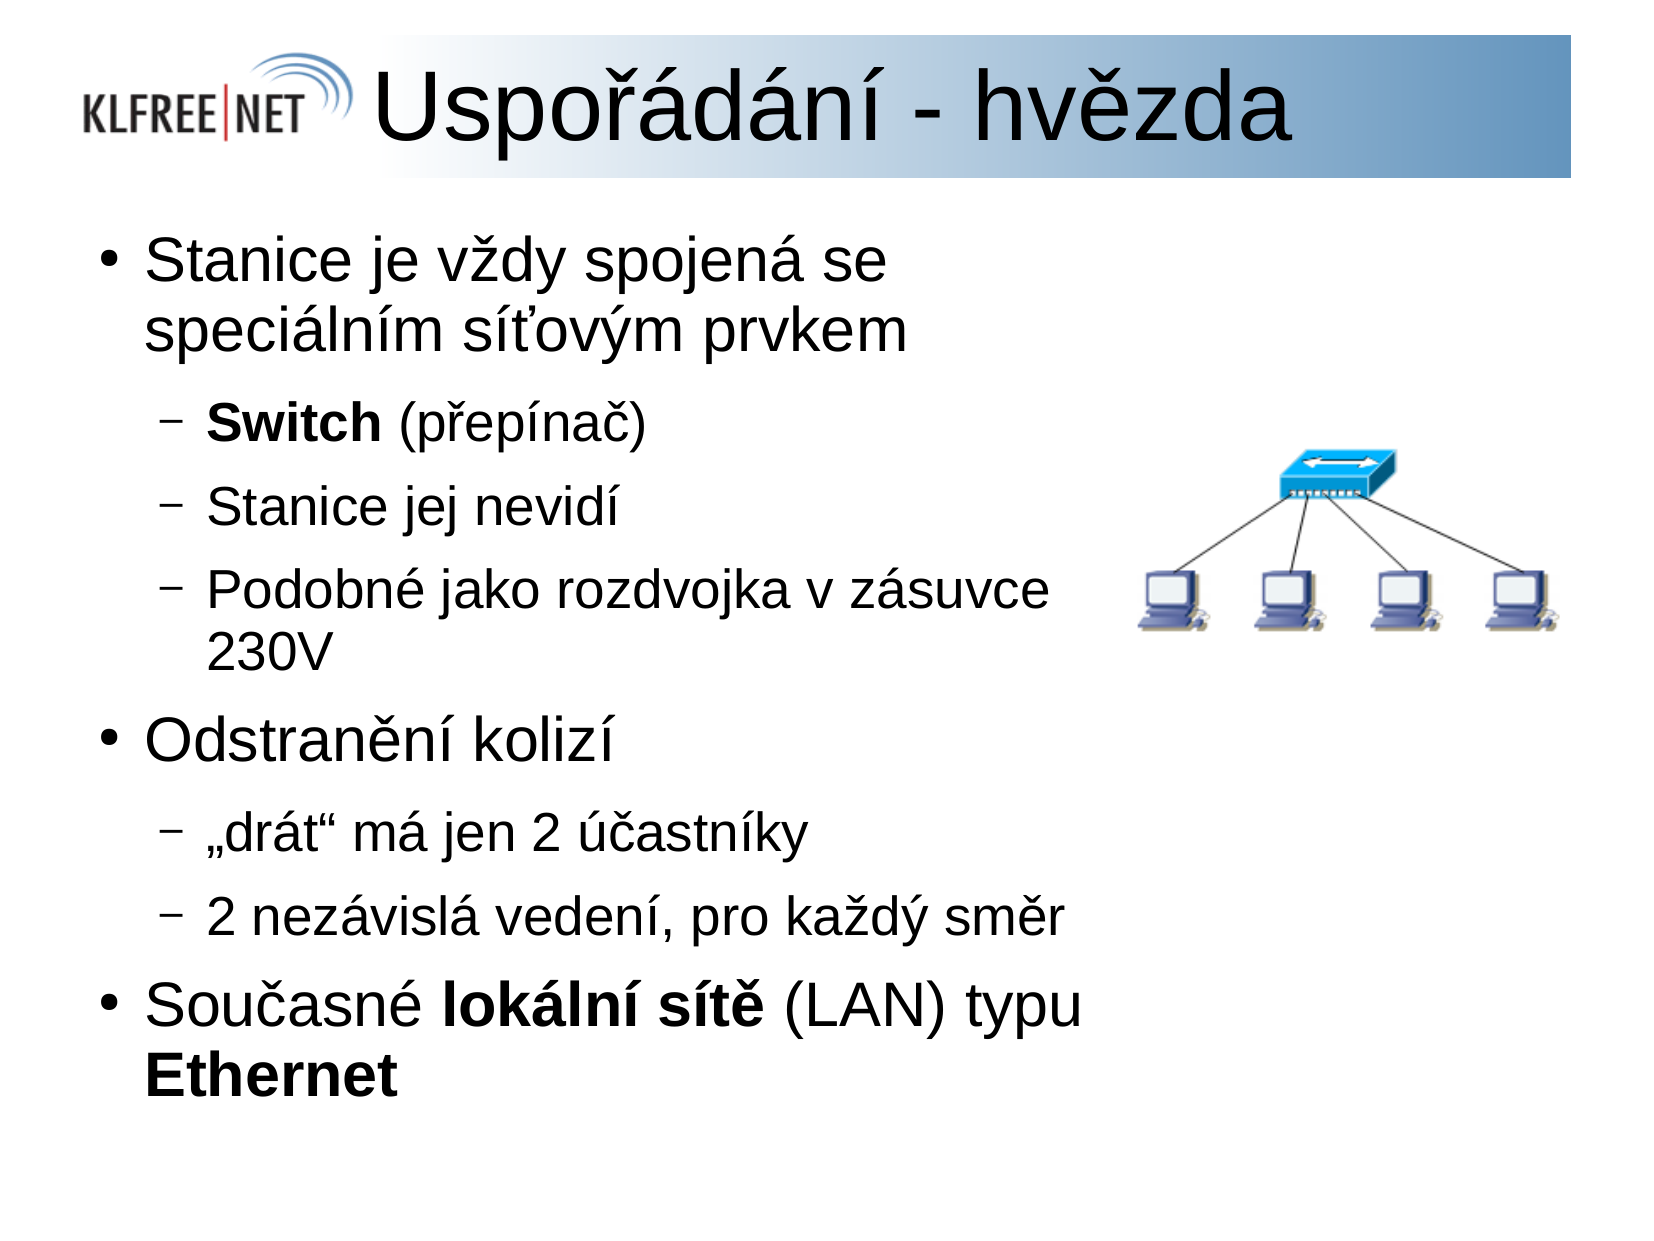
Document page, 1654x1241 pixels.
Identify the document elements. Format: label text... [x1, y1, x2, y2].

list Stanice je vždy spojená se speciálním síťovým prvkem Switch (přepínač) Stanice jej nevidí Podobné jako rozdvojka v zásuvce 230V Odstranění kolizí „drát“ má jen 2 účastníky 2 nezávislá vedení, pro každý směr Současné lokální sítě (LAN) typu Ethernet [82, 224, 1123, 1111]
title Uspořádání - hvězda [371, 47, 1560, 166]
picture [1123, 441, 1570, 640]
picture [59, 11, 372, 201]
